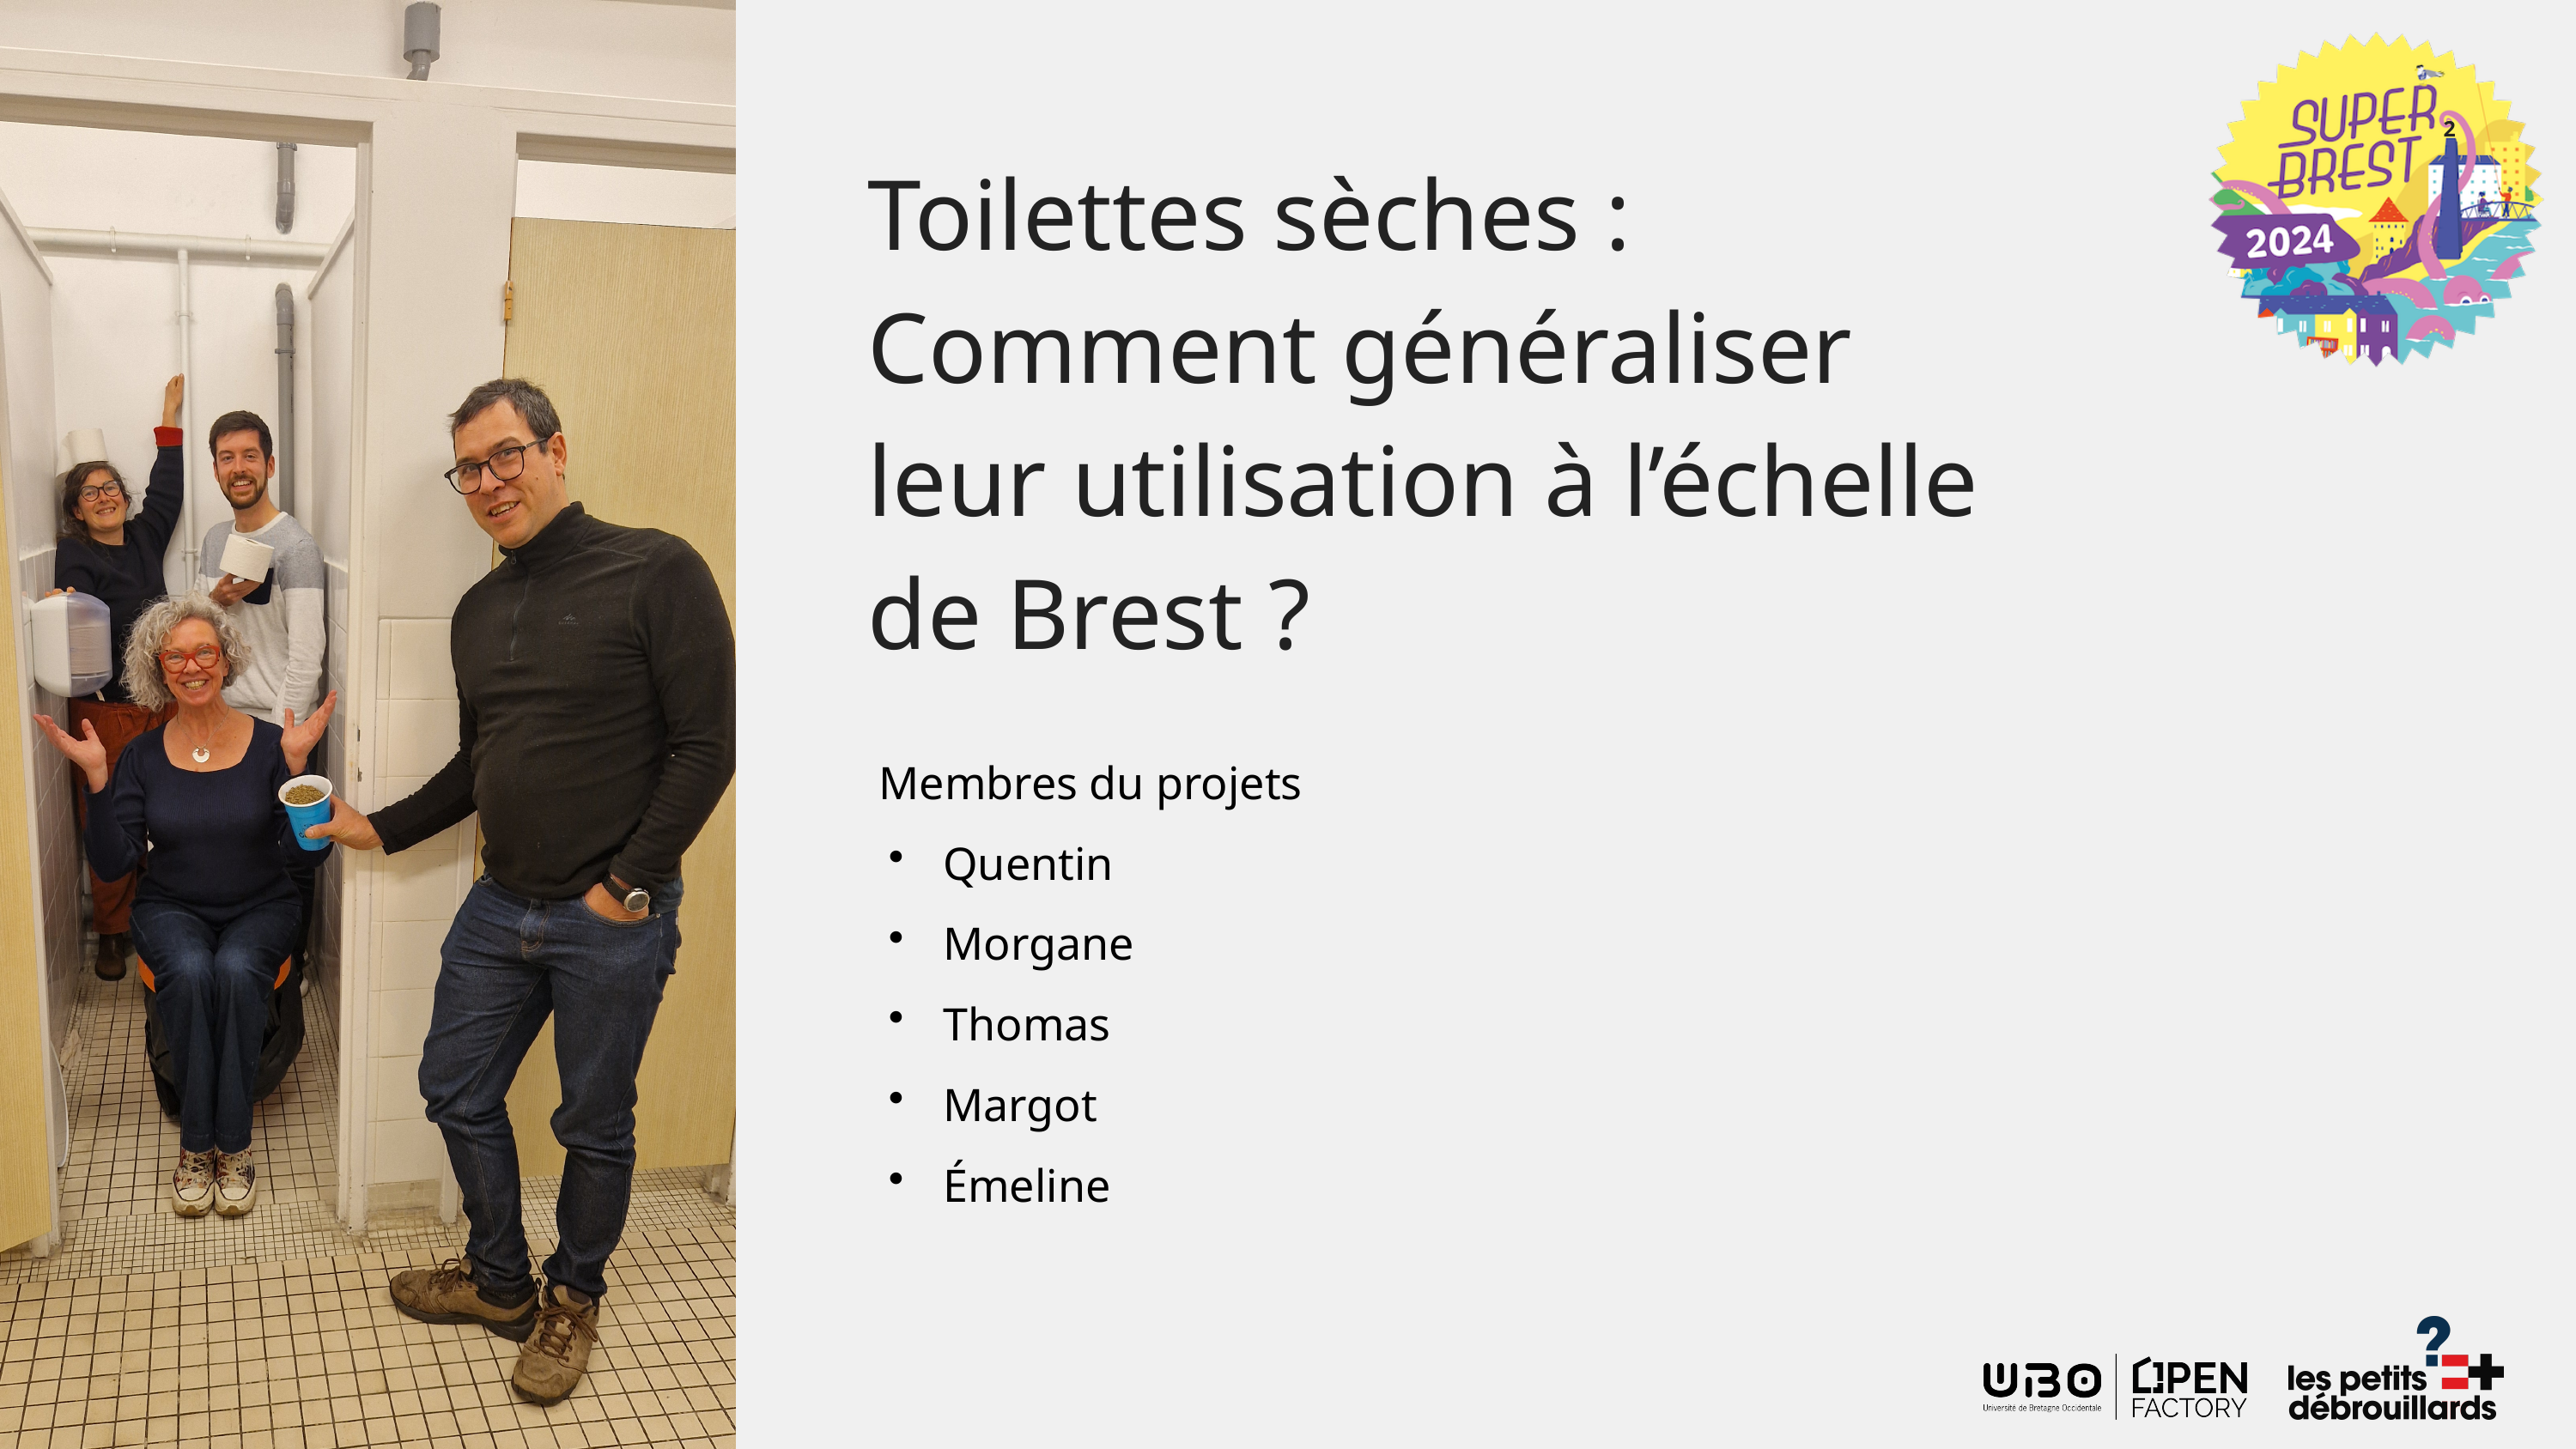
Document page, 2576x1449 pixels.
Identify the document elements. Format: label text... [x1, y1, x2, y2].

picture [0, 0, 736, 1449]
picture [2176, 0, 2576, 400]
title Toilettes sèches : Comment généraliser leur utilisation à l’échelle de Brest ? [867, 109, 2022, 1228]
slide_number <numéro> [2307, 124, 2456, 145]
picture [2308, 1316, 2504, 1420]
list Membres du projets Quentin Morgane Thomas Margot Émeline [878, 674, 2308, 1441]
